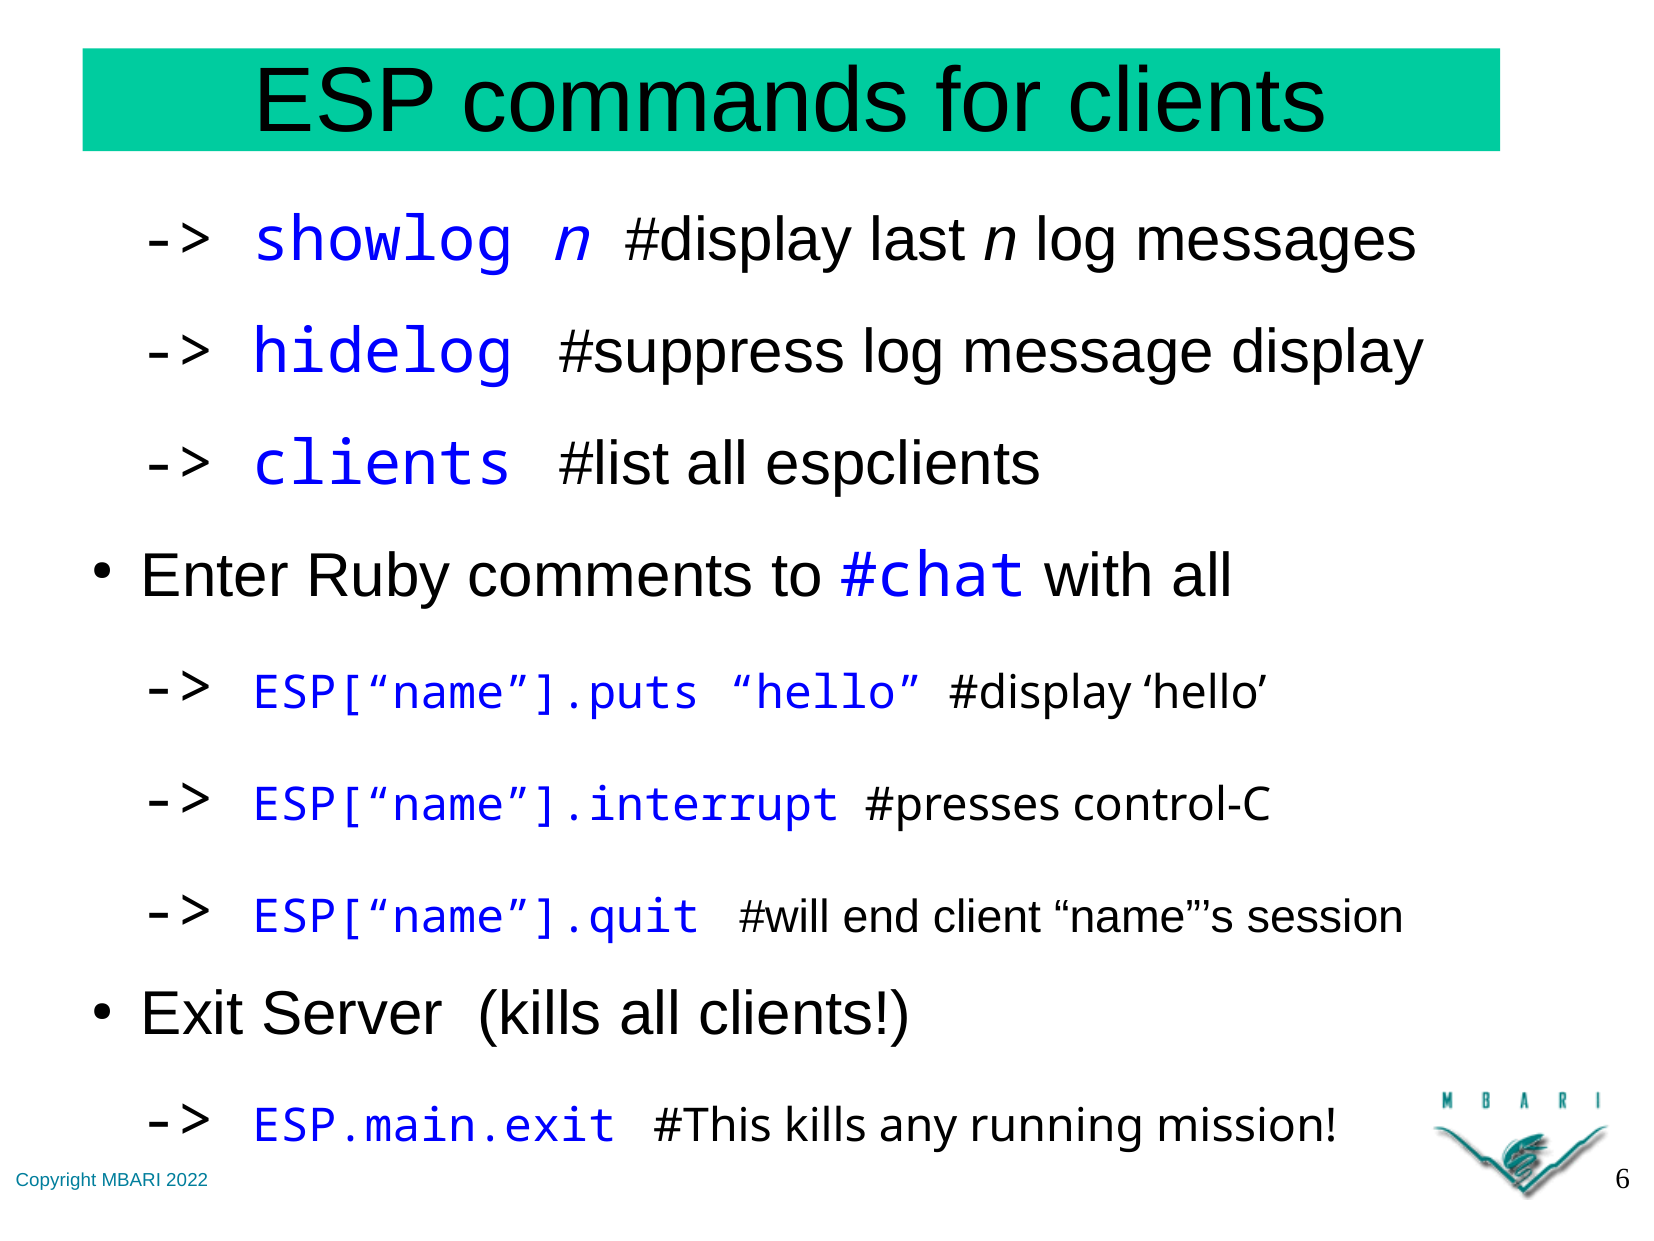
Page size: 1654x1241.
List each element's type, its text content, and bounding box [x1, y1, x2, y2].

picture [1426, 1163, 1613, 1200]
list -> showlog n #display last n log messages -> hidelog #suppress log message display -> clients #list all espclients Enter Ruby comments to #chat with all -> ESP[“name”].puts “hello” #display ‘hello’ -> ESP[“name”].interrupt #presses control-C -> ESP[“name”].quit #will end client “name”’s session Exit Server (kills all clients!) -> ESP.main.exit #This kills any running mission! [75, 194, 1651, 1163]
title ESP commands for clients [82, 48, 1501, 152]
